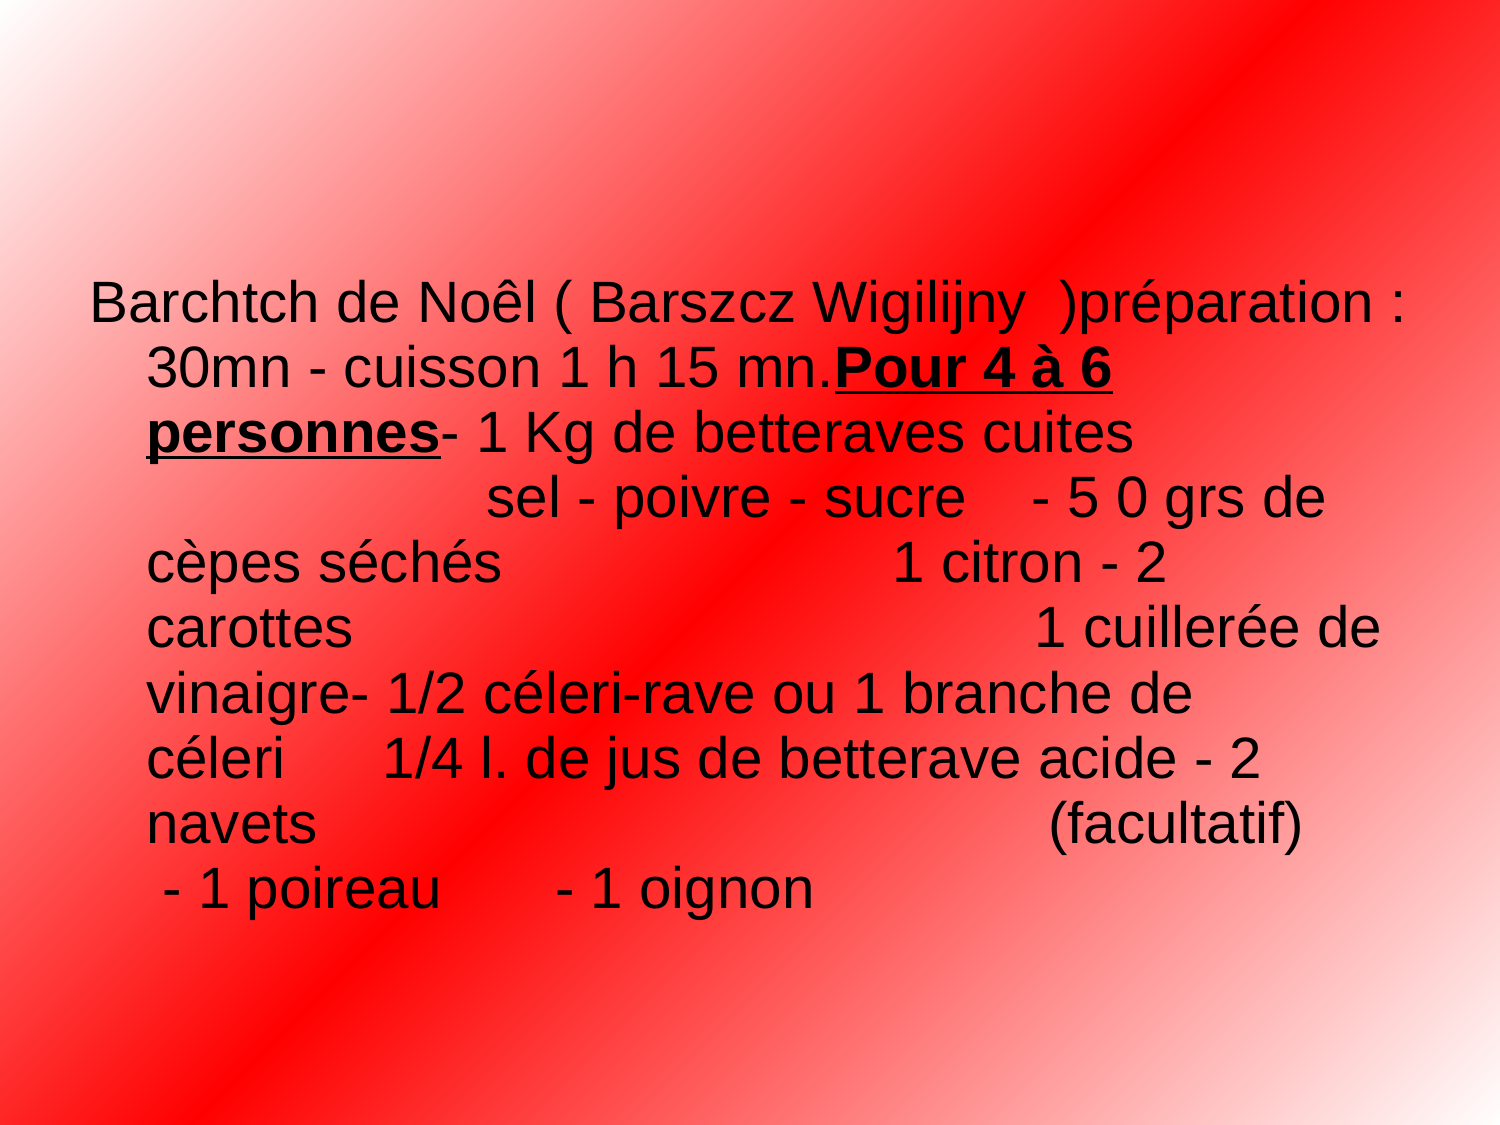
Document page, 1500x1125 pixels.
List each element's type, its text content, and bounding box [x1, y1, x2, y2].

list Barchtch de Noêl ( Barszcz Wigilijny )préparation : 30mn - cuisson 1 h 15 mn.Pour 4 à 6 personnes- 1 Kg de betteraves cuites sel - poivre - sucre - 5 0 grs de cèpes séchés 1 citron - 2 carottes 1 cuillerée de vinaigre- 1/2 céleri-rave ou 1 branche de céleri 1/4 l. de jus de betterave acide - 2 navets (facultatif) - 1 poireau - 1 oignon [75, 262, 1426, 1125]
